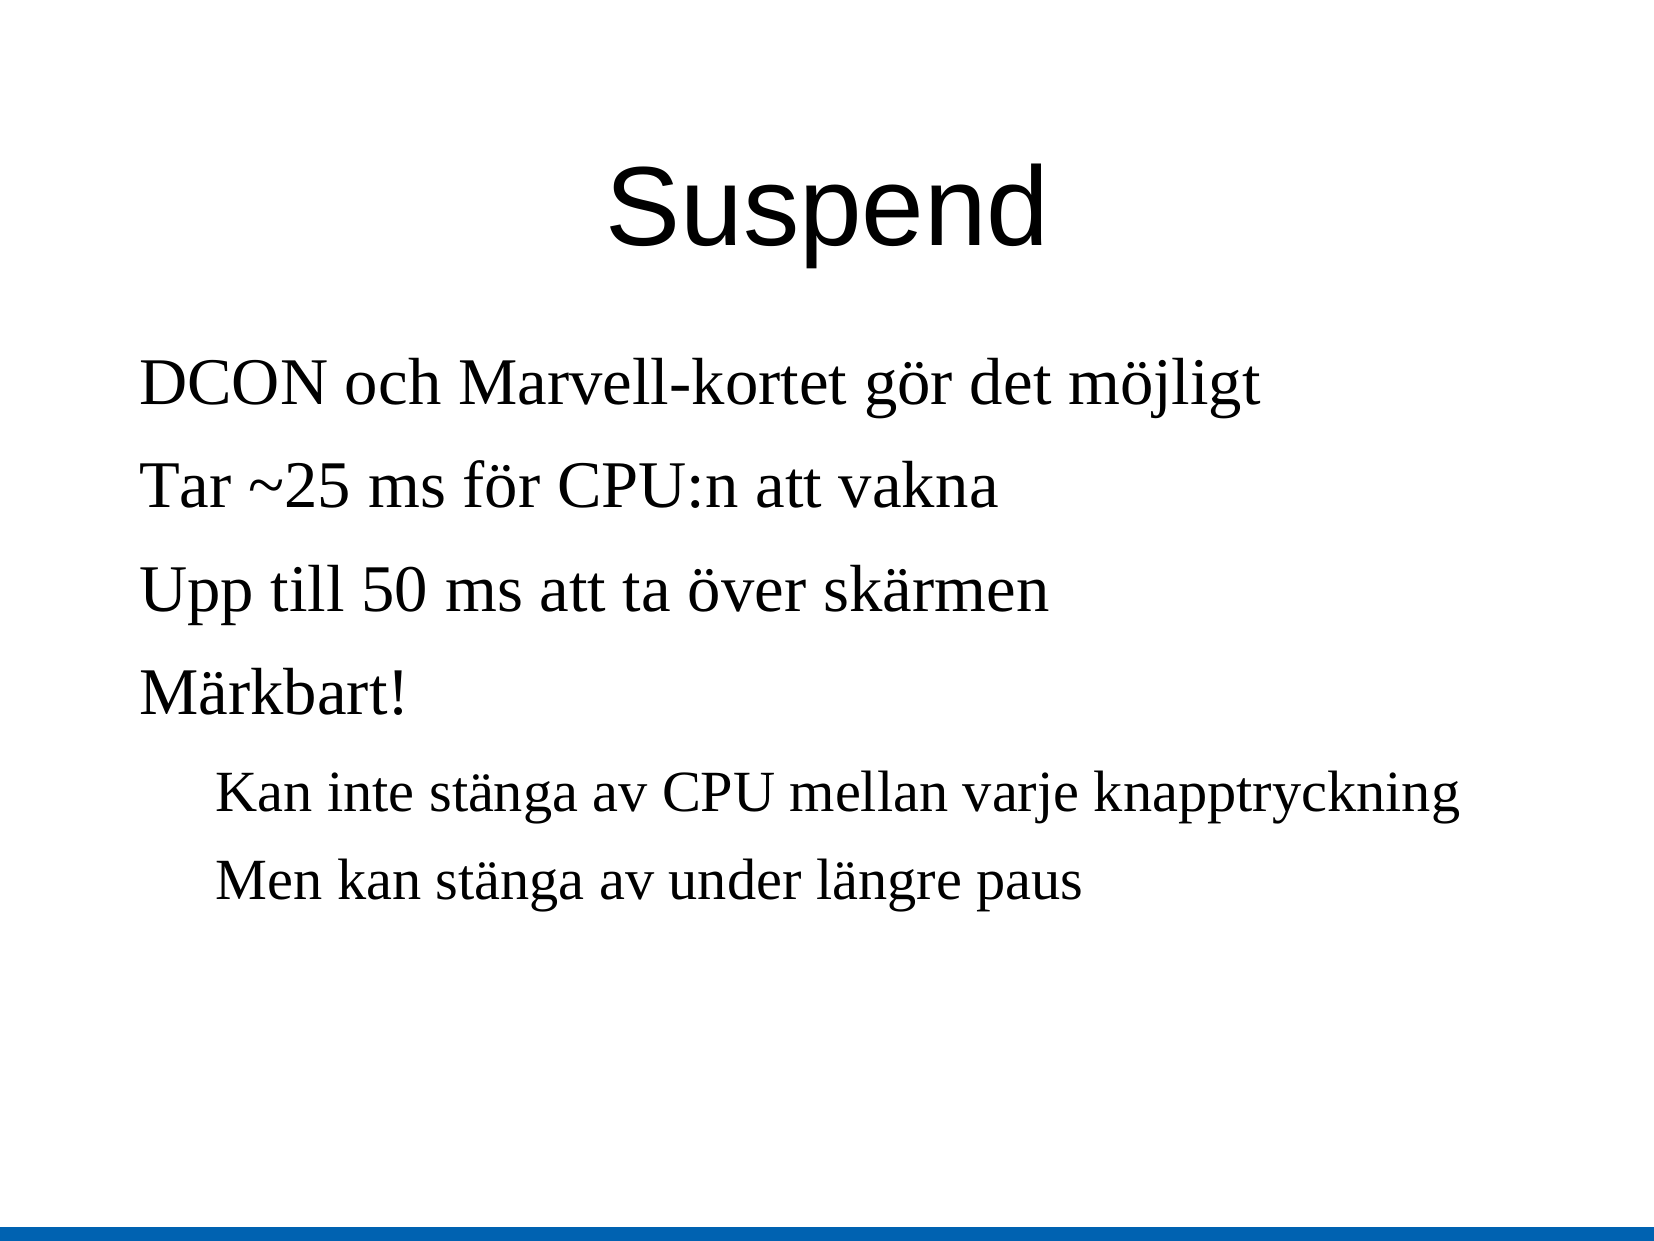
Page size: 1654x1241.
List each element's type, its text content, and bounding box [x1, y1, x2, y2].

title Suspend [121, 102, 1534, 310]
list DCON och Marvell-kortet gör det möjligt Tar ~25 ms för CPU:n att vakna Upp till 50 ms att ta över skärmen Märkbart! Kan inte stänga av CPU mellan varje knapptryckning Men kan stänga av under längre paus [121, 344, 1534, 1127]
